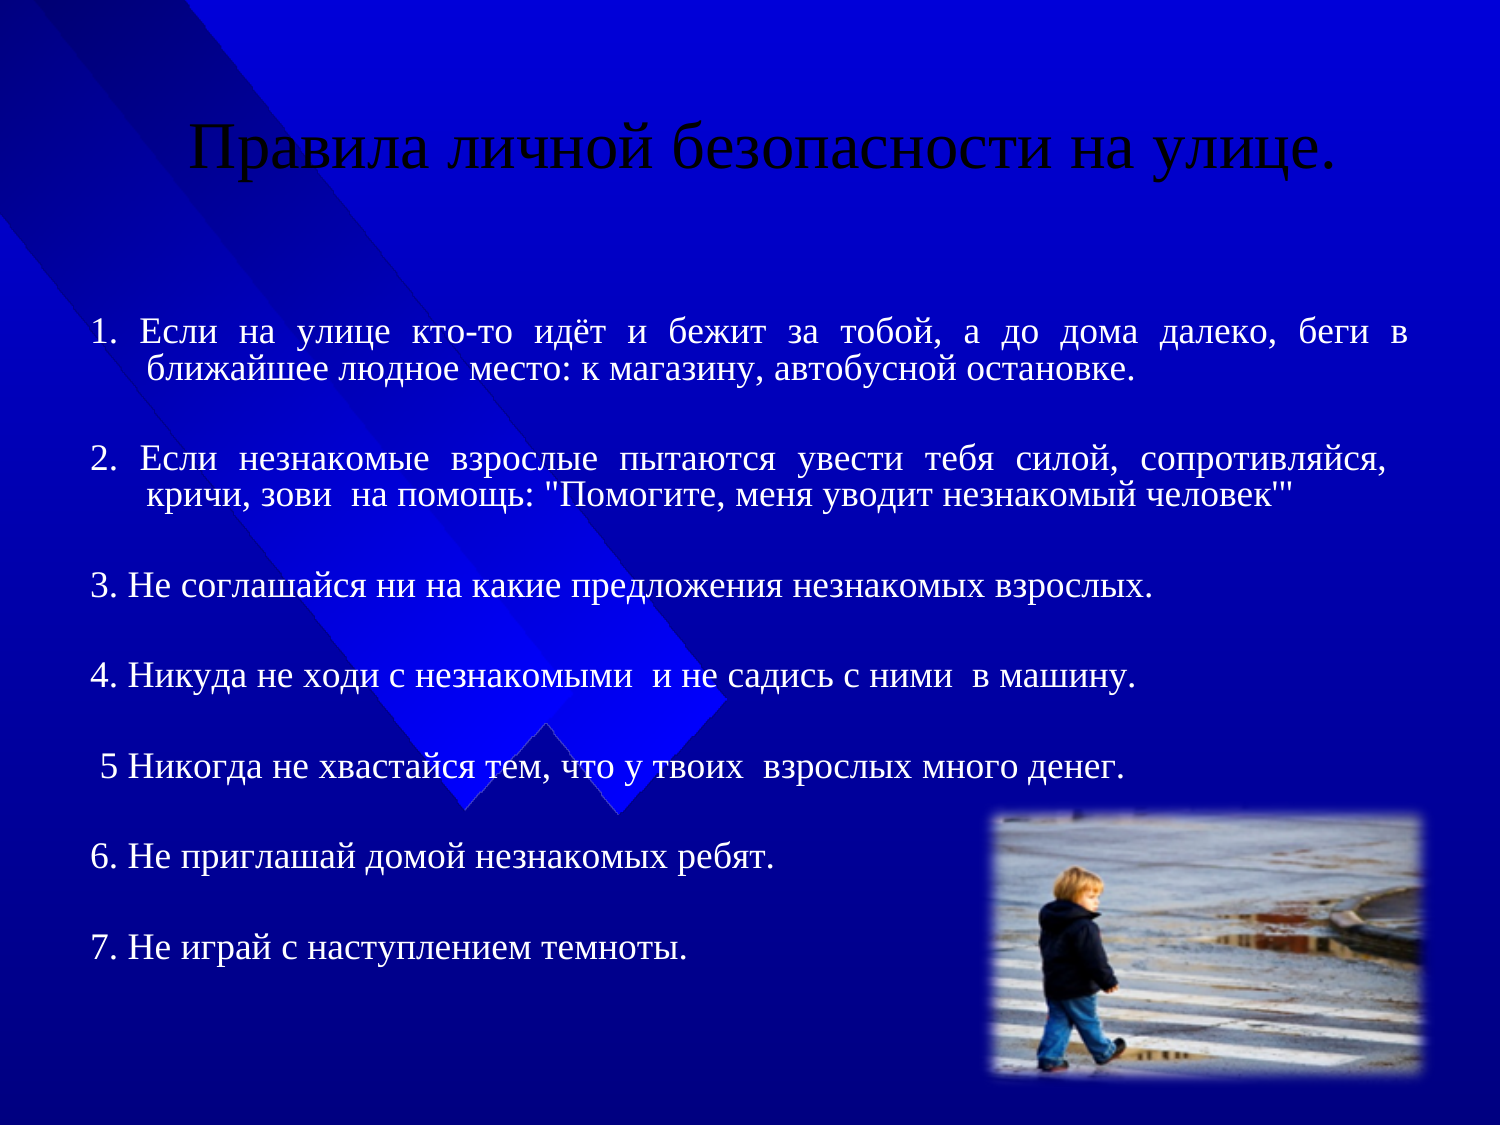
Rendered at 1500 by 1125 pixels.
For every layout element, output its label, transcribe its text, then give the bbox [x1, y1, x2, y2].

picture [974, 797, 1441, 1093]
title Пpaвилa личной безопасности на улице. [88, 78, 1439, 266]
list 1. Если на улице кто-то идёт и бежит за тобой, а до дoма далeкo, беги в ближайшее людное место: к магазину, автобусной остановке. 2. Если незнакомые взpoслые пытаются увести тебя силой, сопротивляйся, кричи, зови на помощь: "Помогите, меня уводит незнакомый человек'" 3. Не соглашайся ни на кaкиe предложeния незнaкомых взрослых. 4. Никуда не ходи с незнакомыми и не садись с ними в машину. 5 Никогда не хвастайся тем, что у твоих взpocлых много денег. 6. Не приглашай домой незнакомых ребят. 7. Не играй с наступлением темнoты. [75, 262, 1426, 1026]
